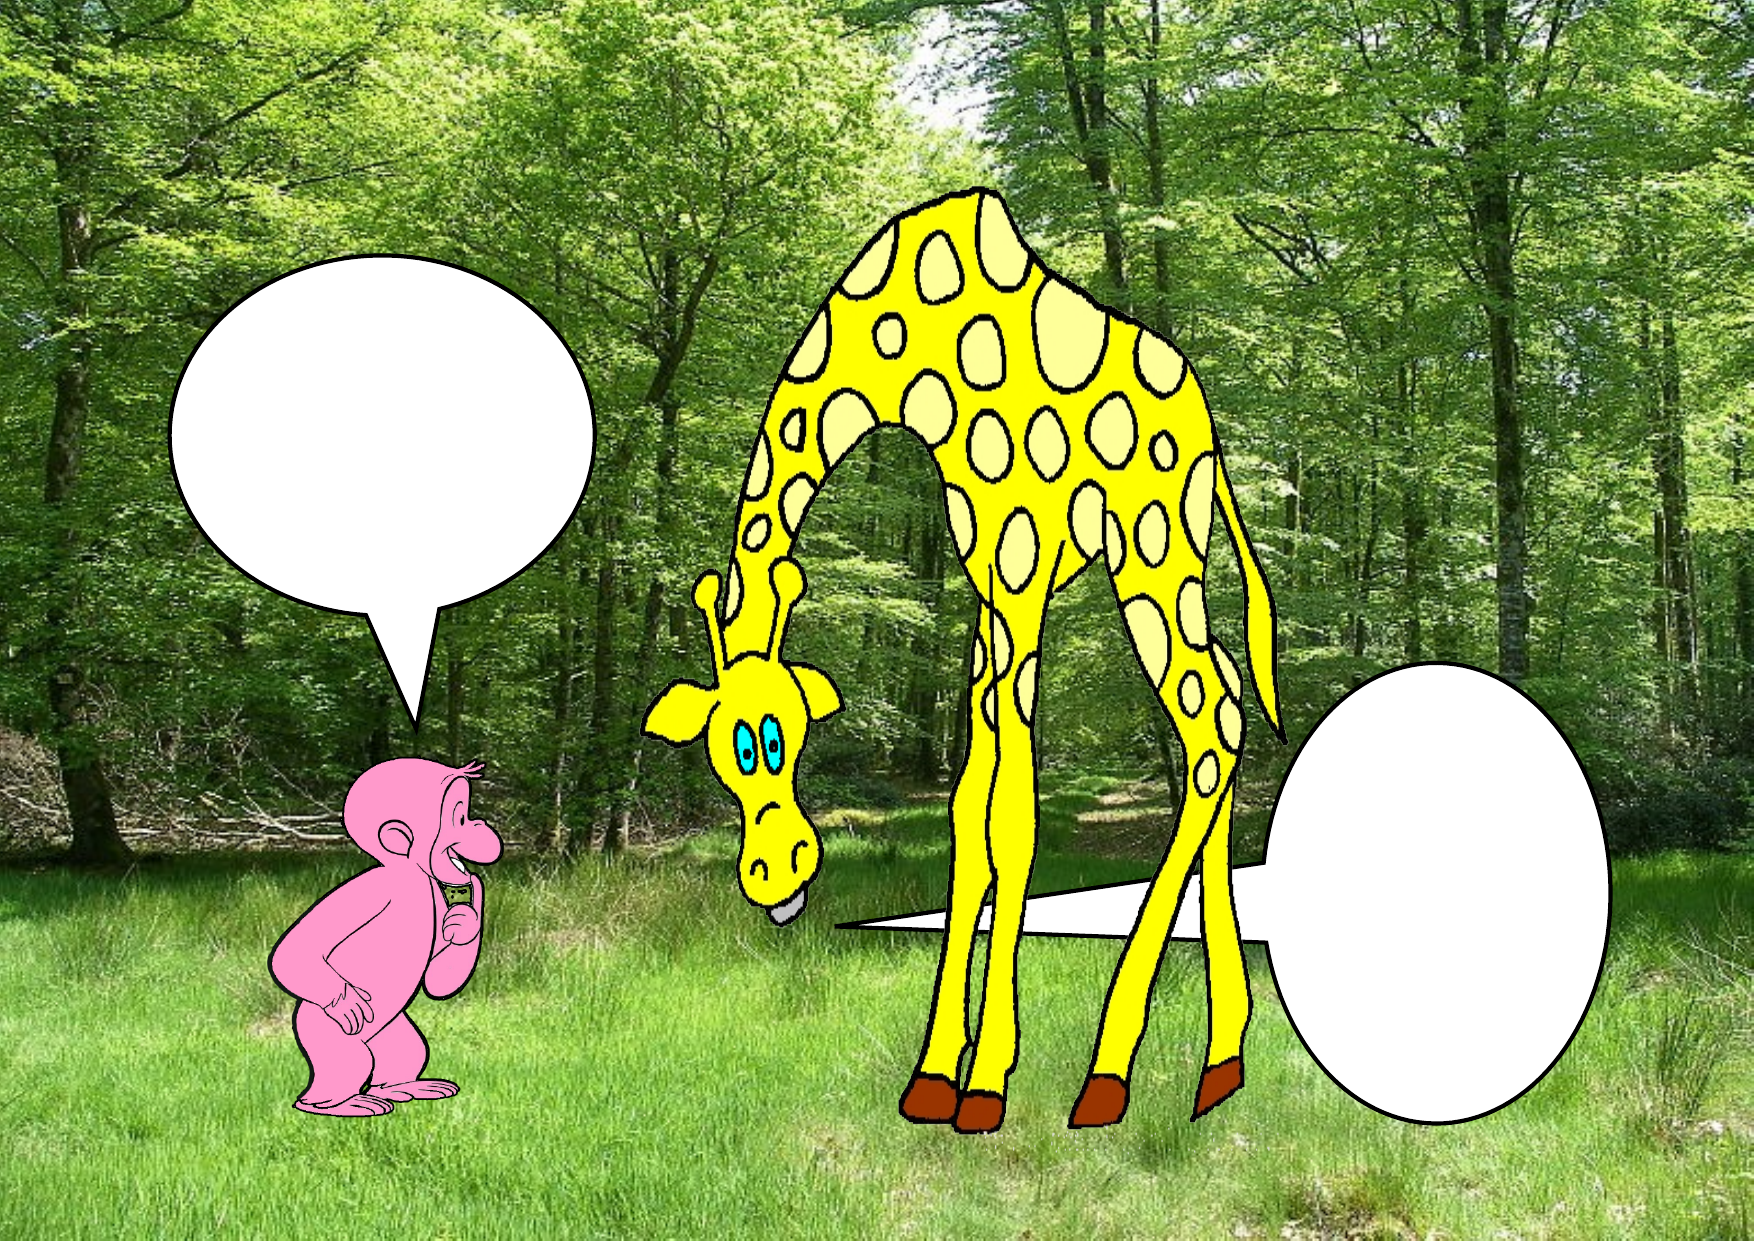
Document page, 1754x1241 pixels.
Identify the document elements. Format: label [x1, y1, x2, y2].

text_box [1310, 662, 1611, 1124]
text_box [169, 255, 595, 729]
picture [0, 0, 1754, 1241]
